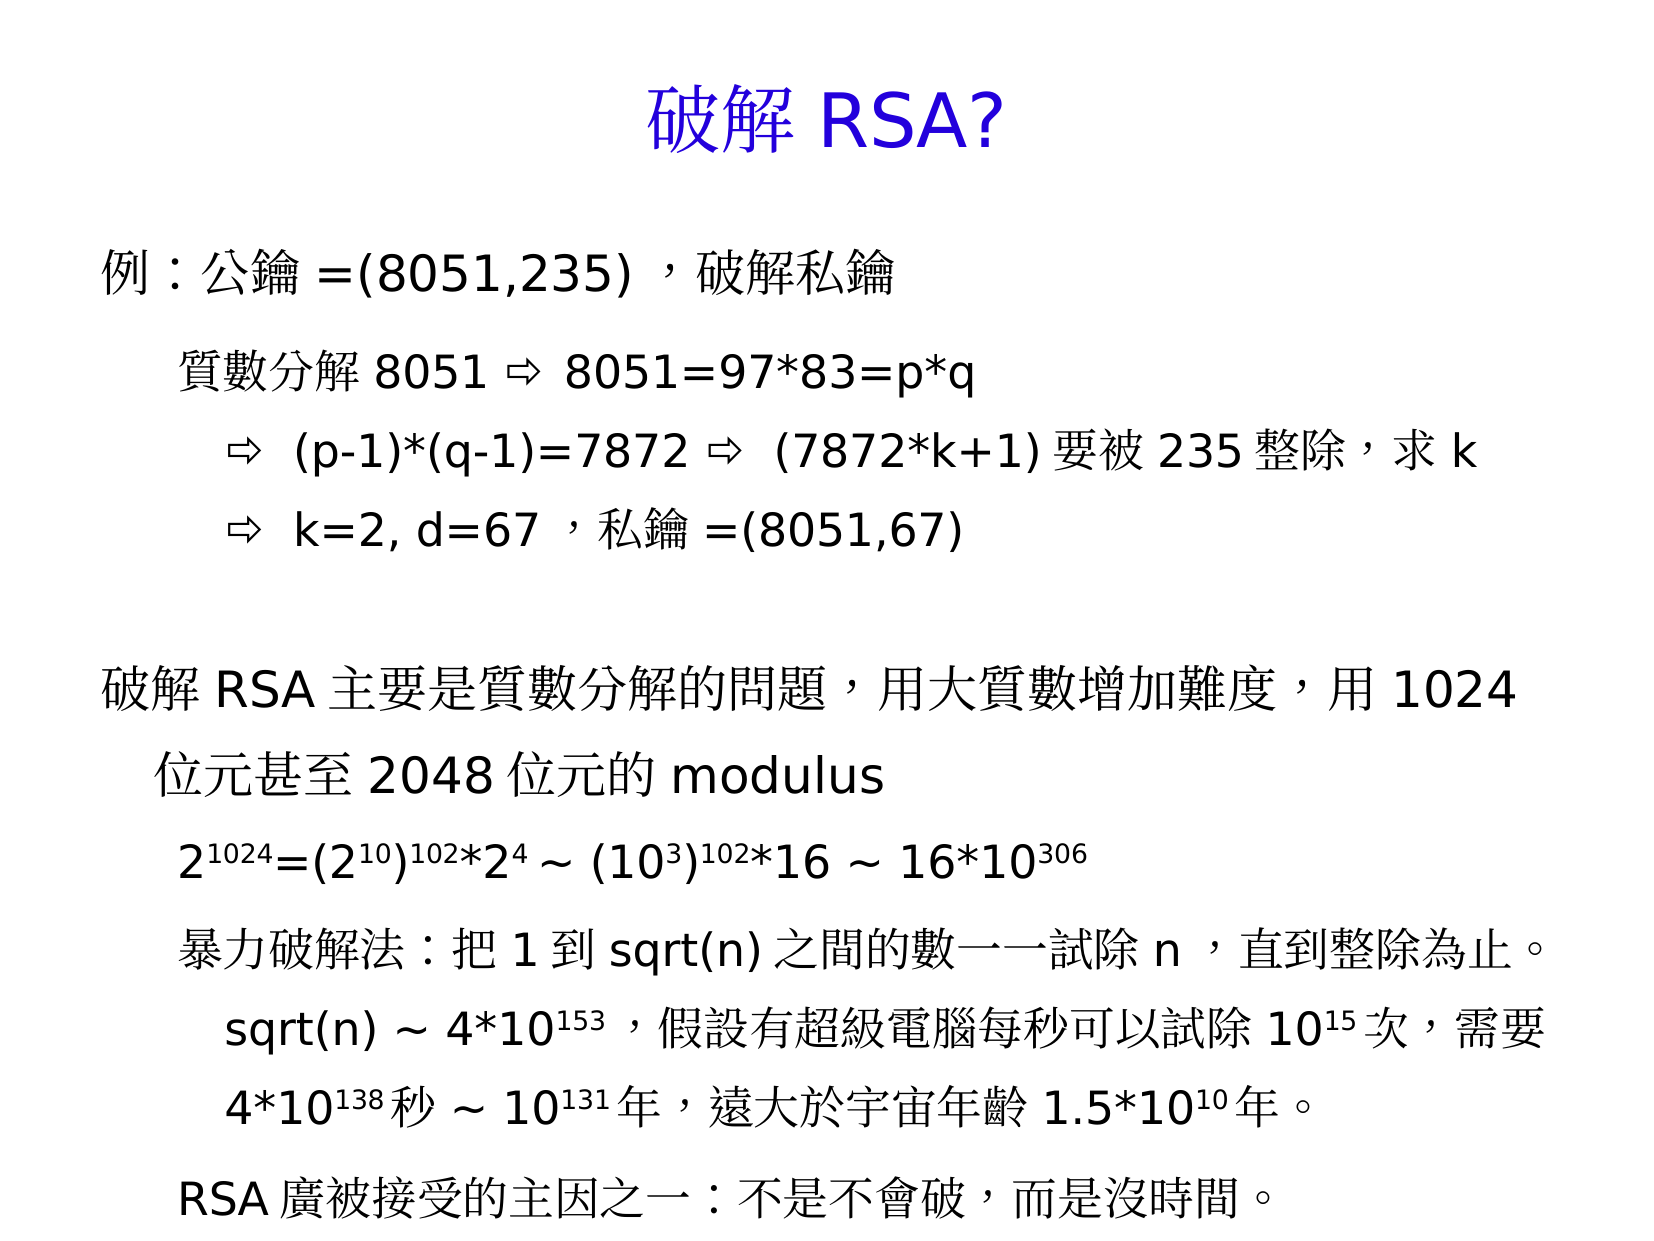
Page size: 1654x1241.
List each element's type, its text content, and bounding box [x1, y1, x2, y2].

title 破解RSA? [82, 49, 1571, 182]
list 例：公鑰=(8051,235)，破解私鑰 質數分解8051  8051=97*83=p*q  (p-1)*(q-1)=7872  (7872*k+1)要被235整除，求k  k=2, d=67，私鑰=(8051,67) 破解RSA主要是質數分解的問題，用大質數增加難度，用1024位元甚至2048位元的modulus 21024=(210)102*24 ~ (103)102*16 ~ 16*10306 暴力破解法：把1到sqrt(n)之間的數一一試除n，直到整除為止。sqrt(n) ~ 4*10153，假設有超級電腦每秒可以試除1015次，需要4*10138秒~ 10131年，遠大於宇宙年齡1.5*1010年。 RSA廣被接受的主因之一：不是不會破，而是沒時間。 [82, 219, 1571, 1109]
